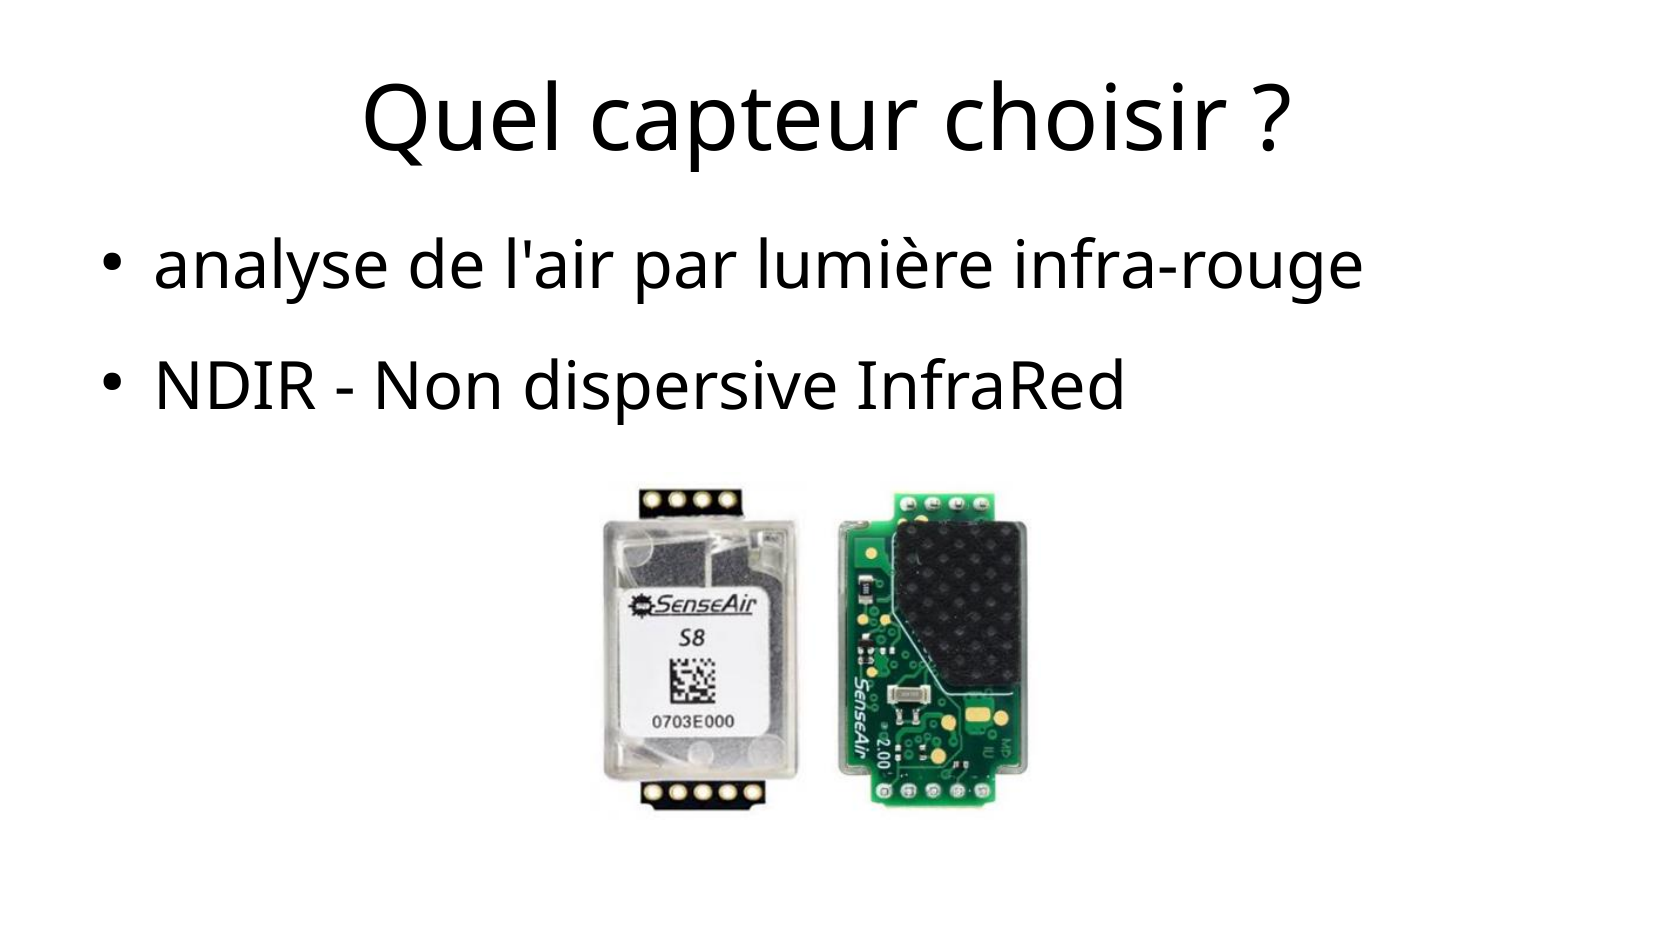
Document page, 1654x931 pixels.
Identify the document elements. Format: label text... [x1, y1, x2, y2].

picture [590, 472, 1042, 827]
list analyse de l'air par lumière infra-rouge NDIR - Non dispersive InfraRed [82, 217, 1571, 758]
title Quel capteur choisir ? [82, 37, 1571, 193]
